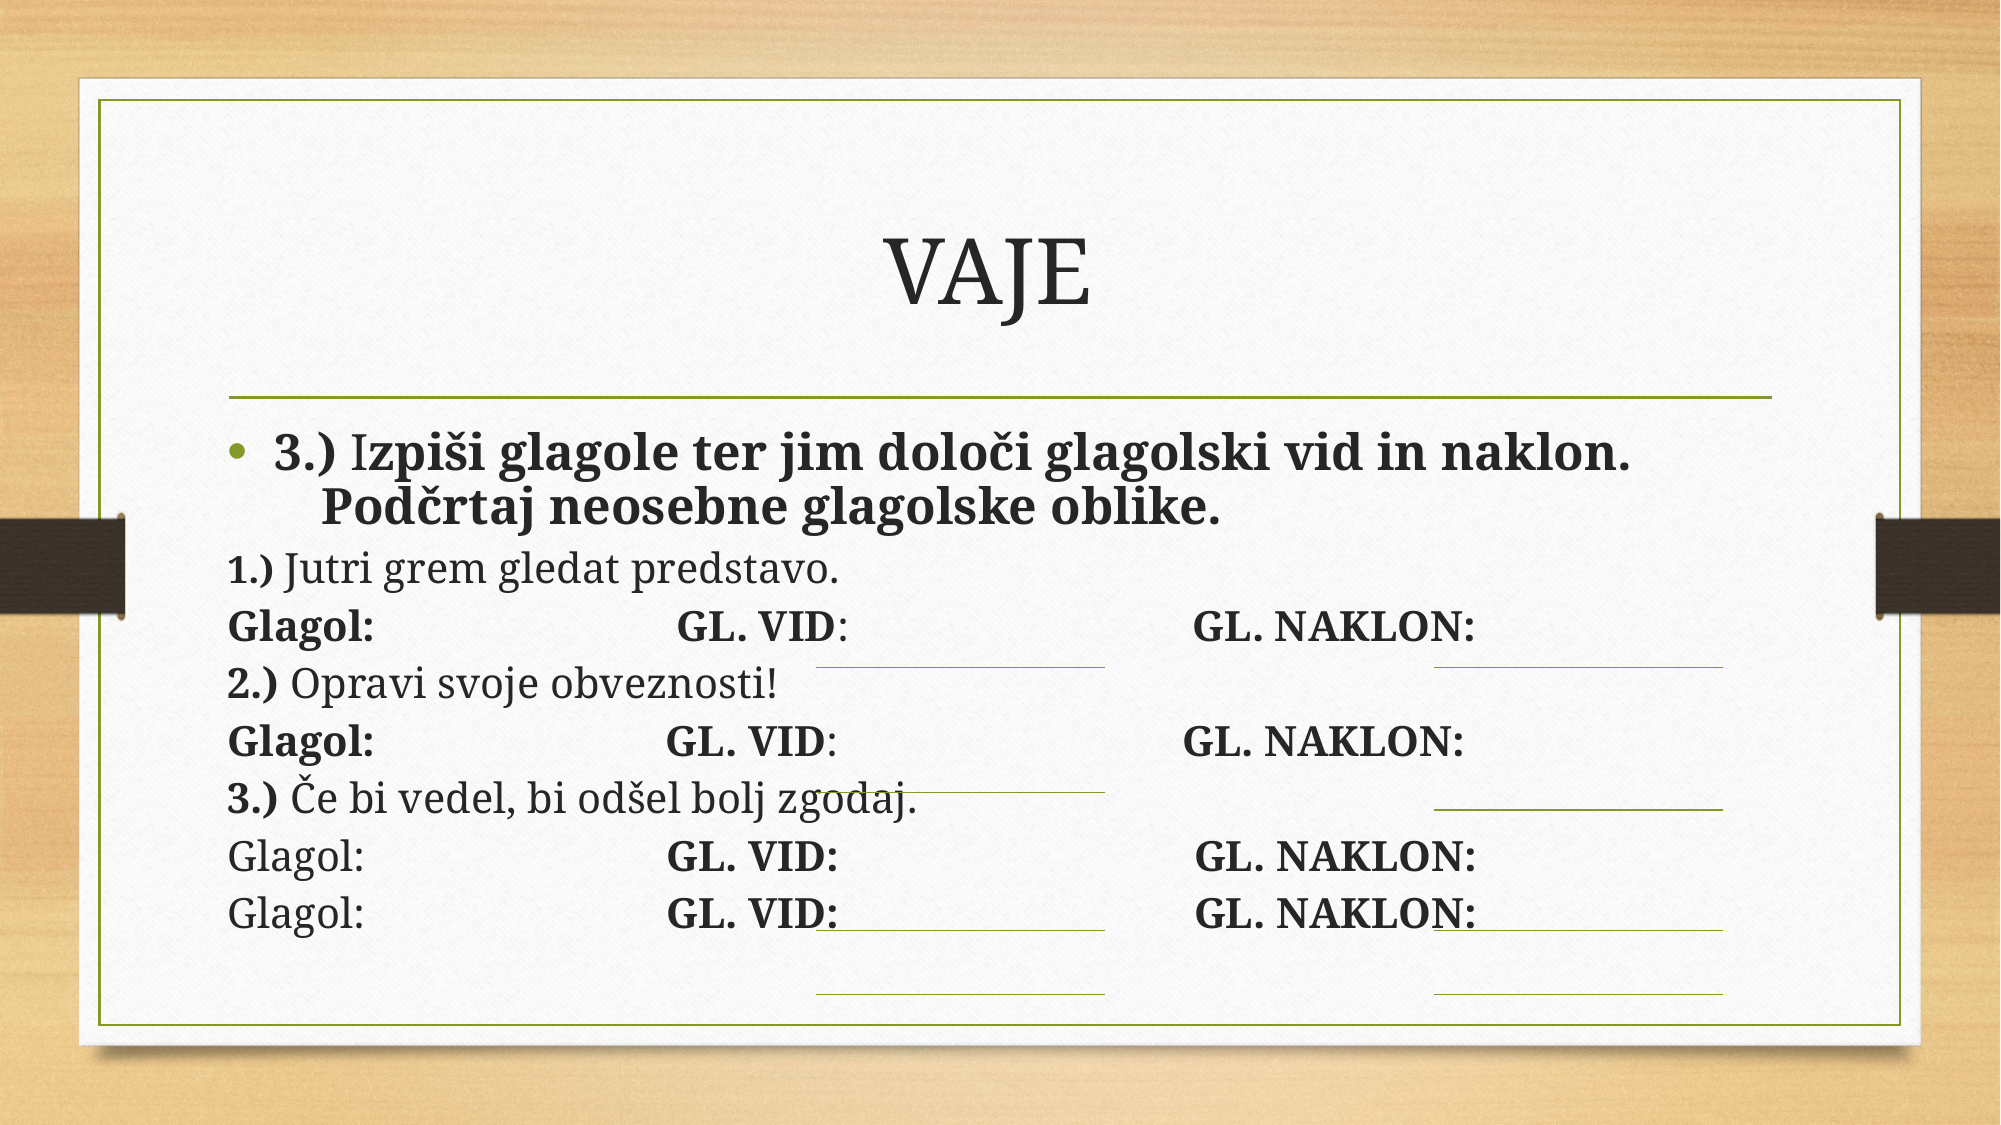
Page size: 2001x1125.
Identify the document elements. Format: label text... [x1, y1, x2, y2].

list 3.) Izpiši glagole ter jim določi glagolski vid in naklon. Podčrtaj neosebne glagolske oblike. 1.) Jutri grem gledat predstavo. Glagol: GL. VID: GL. NAKLON: 2.) Opravi svoje obveznosti! Glagol: GL. VID: GL. NAKLON: 3.) Če bi vedel, bi odšel bolj zgodaj. Glagol: GL. VID: GL. NAKLON: Glagol: GL. VID: GL. NAKLON: [212, 419, 1788, 1024]
title VAJE [212, 161, 1788, 376]
